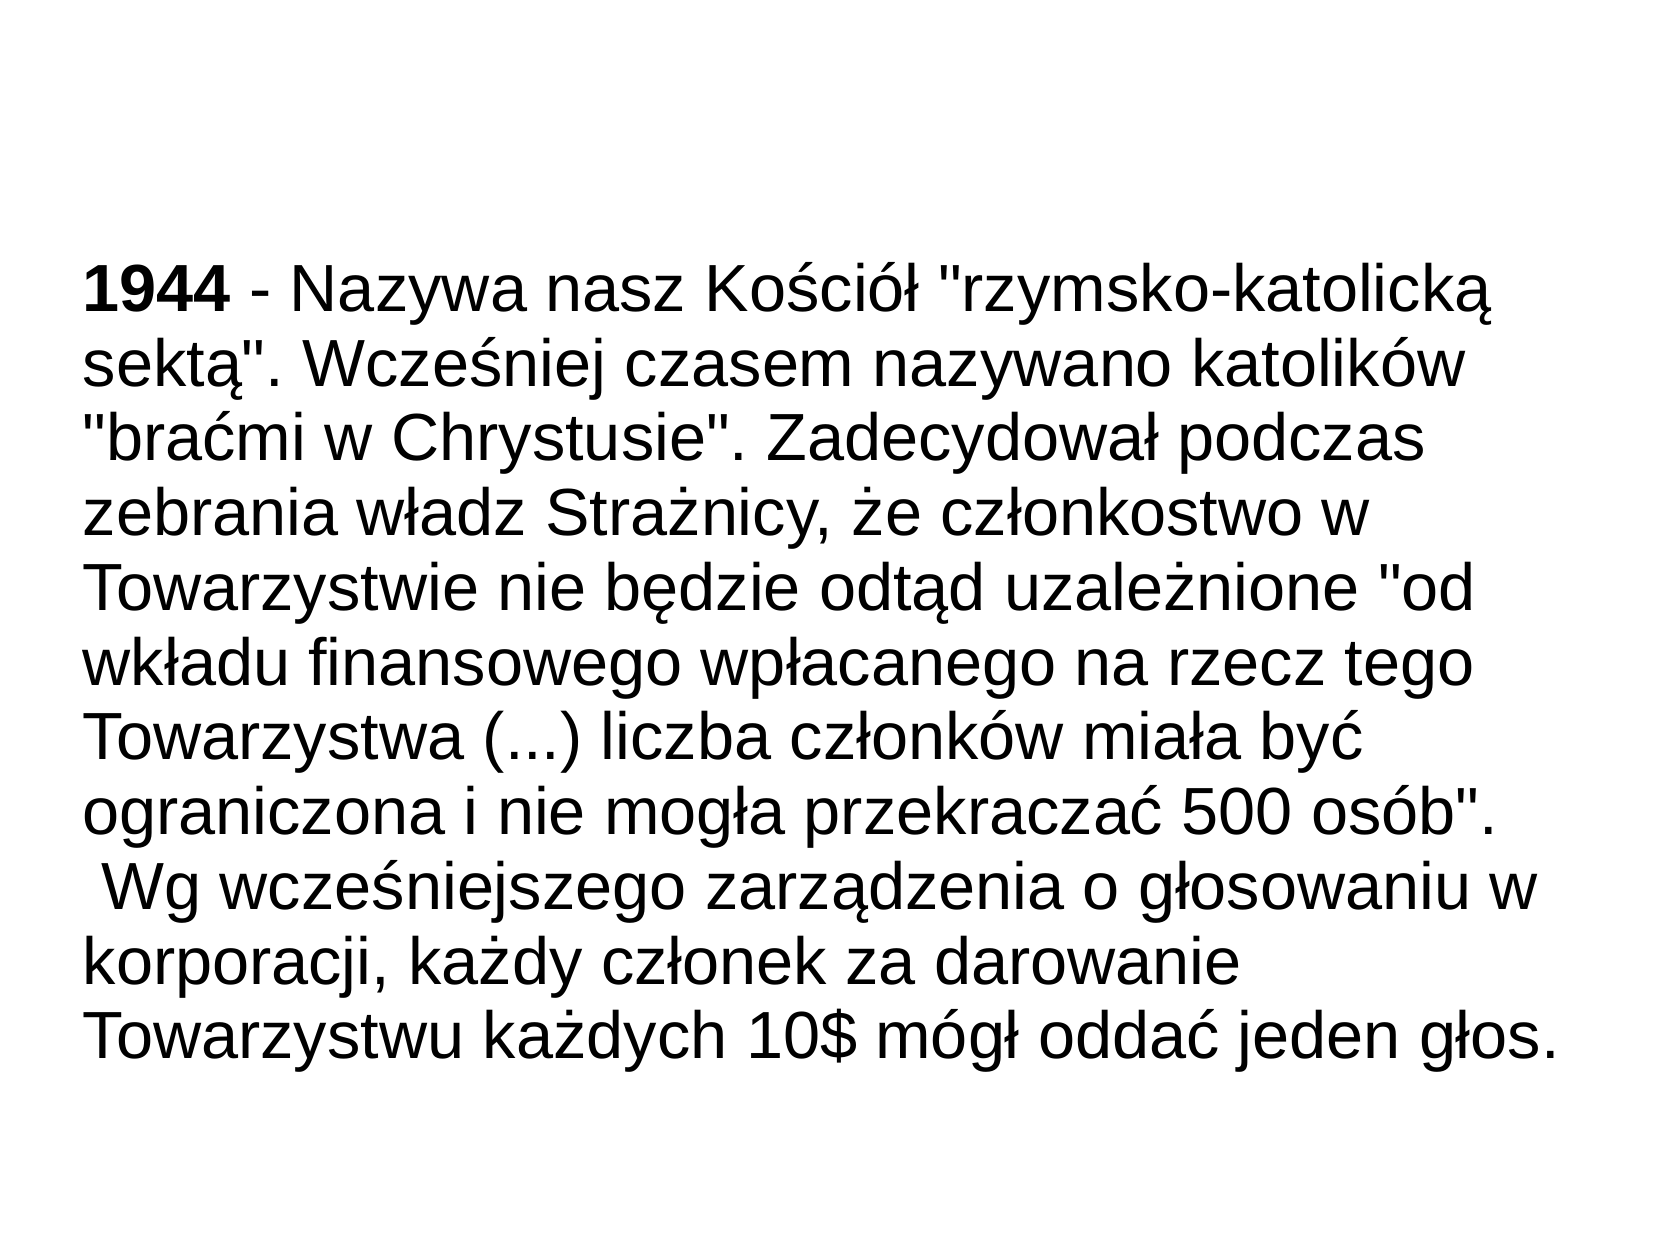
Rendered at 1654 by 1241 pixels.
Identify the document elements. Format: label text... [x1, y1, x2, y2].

subtitle 1944 - Nazywa nasz Kościół "rzymsko-katolicką sektą". Wcześniej czasem nazywano katolików "braćmi w Chrystusie". Zadecydował podczas zebrania władz Strażnicy, że członkostwo w Towarzystwie nie będzie odtąd uzależnione "od wkładu finansowego wpłacanego na rzecz tego Towarzystwa (...) liczba członków miała być ograniczona i nie mogła przekraczać 500 osób". Wg wcześniejszego zarządzenia o głosowaniu w korporacji, każdy członek za darowanie Towarzystwu każdych 10$ mógł oddać jeden głos. [82, 250, 1571, 1149]
